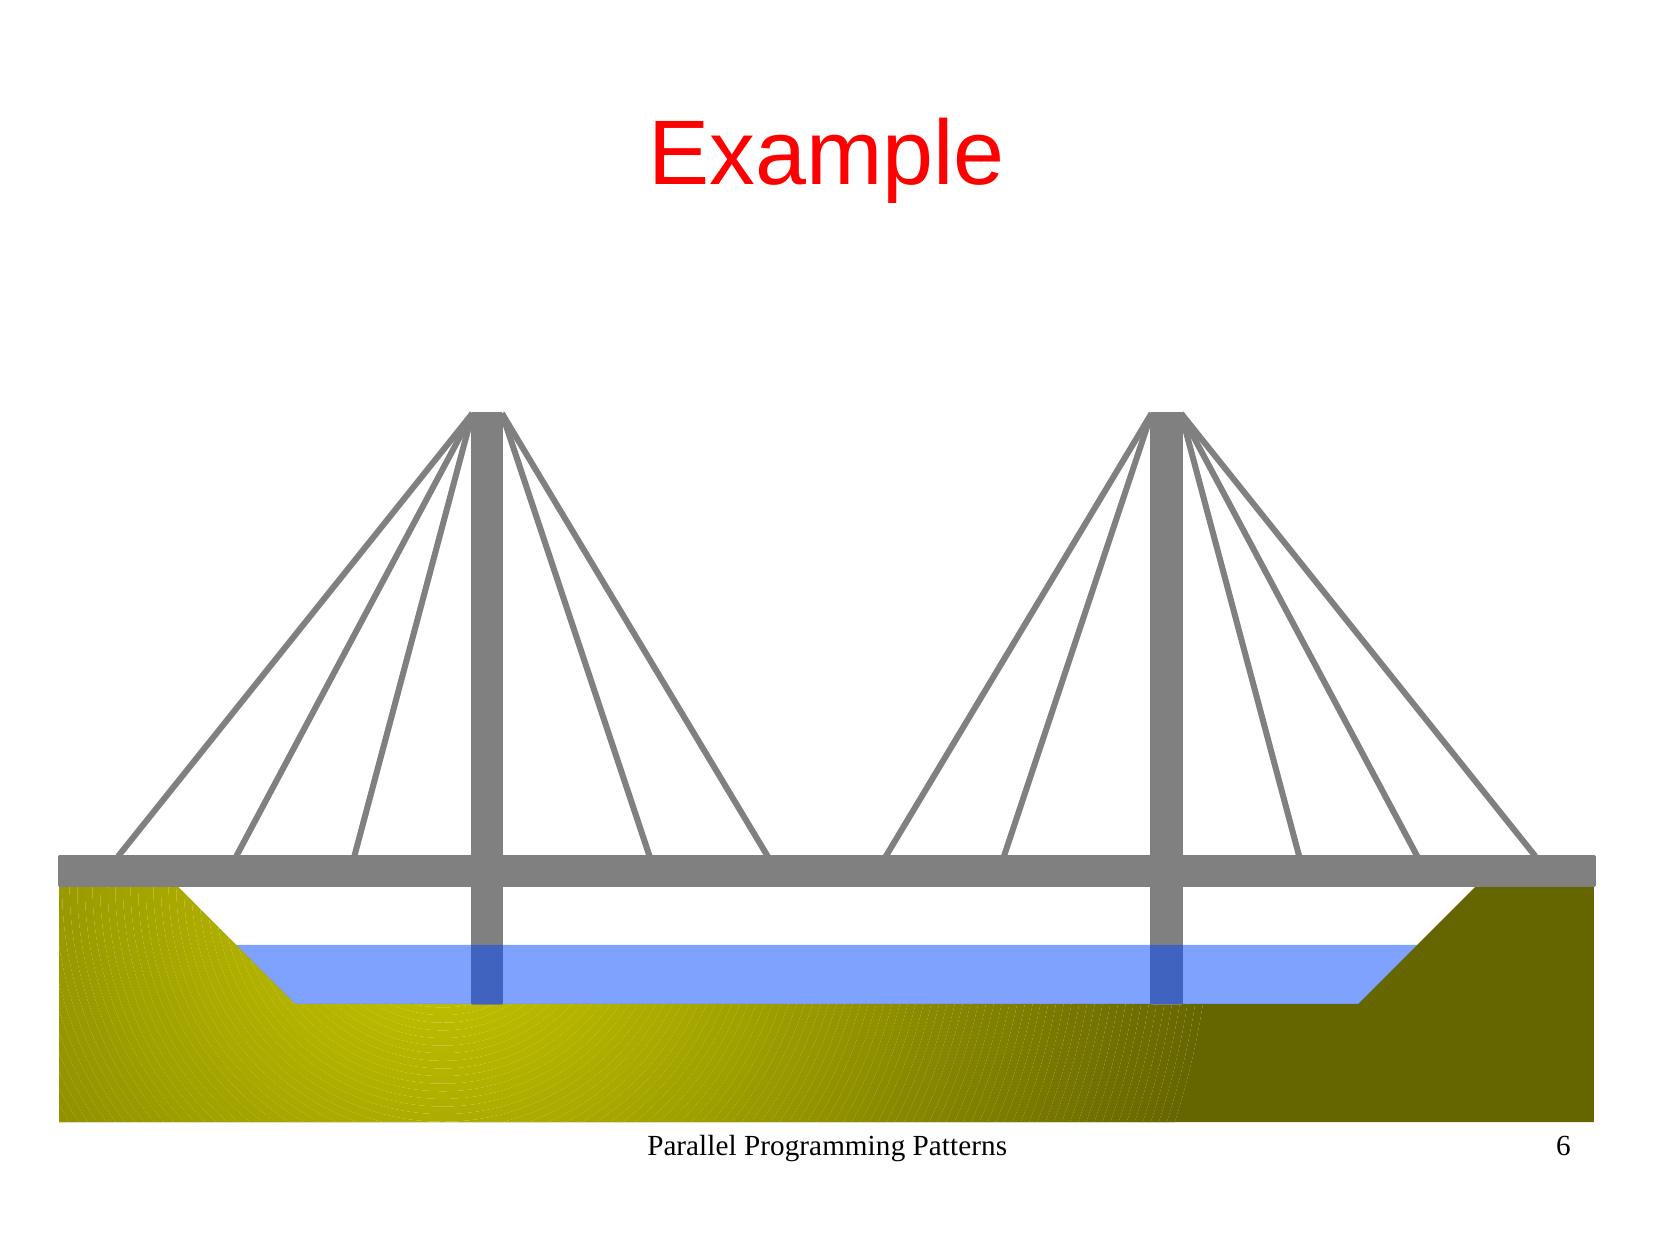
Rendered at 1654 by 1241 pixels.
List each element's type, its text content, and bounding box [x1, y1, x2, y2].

title Example [82, 49, 1571, 257]
text_box [59, 413, 1595, 1123]
